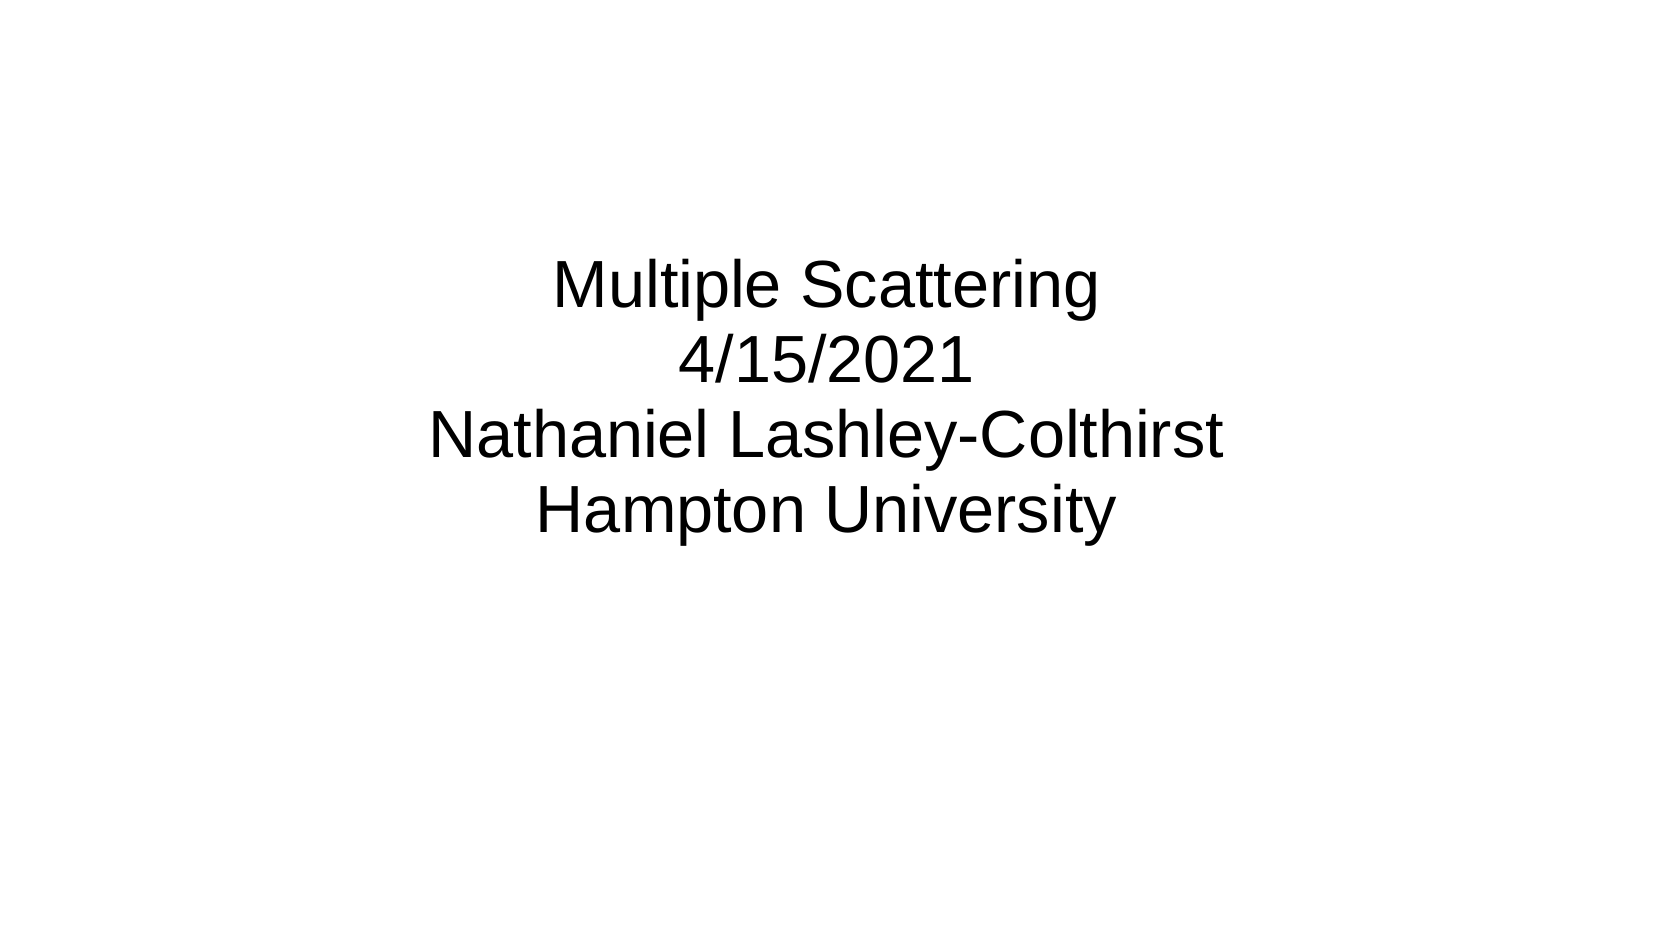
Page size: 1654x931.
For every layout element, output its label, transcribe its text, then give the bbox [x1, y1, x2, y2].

subtitle Multiple Scattering 4/15/2021 Nathaniel Lashley-Colthirst Hampton University [82, 37, 1571, 757]
